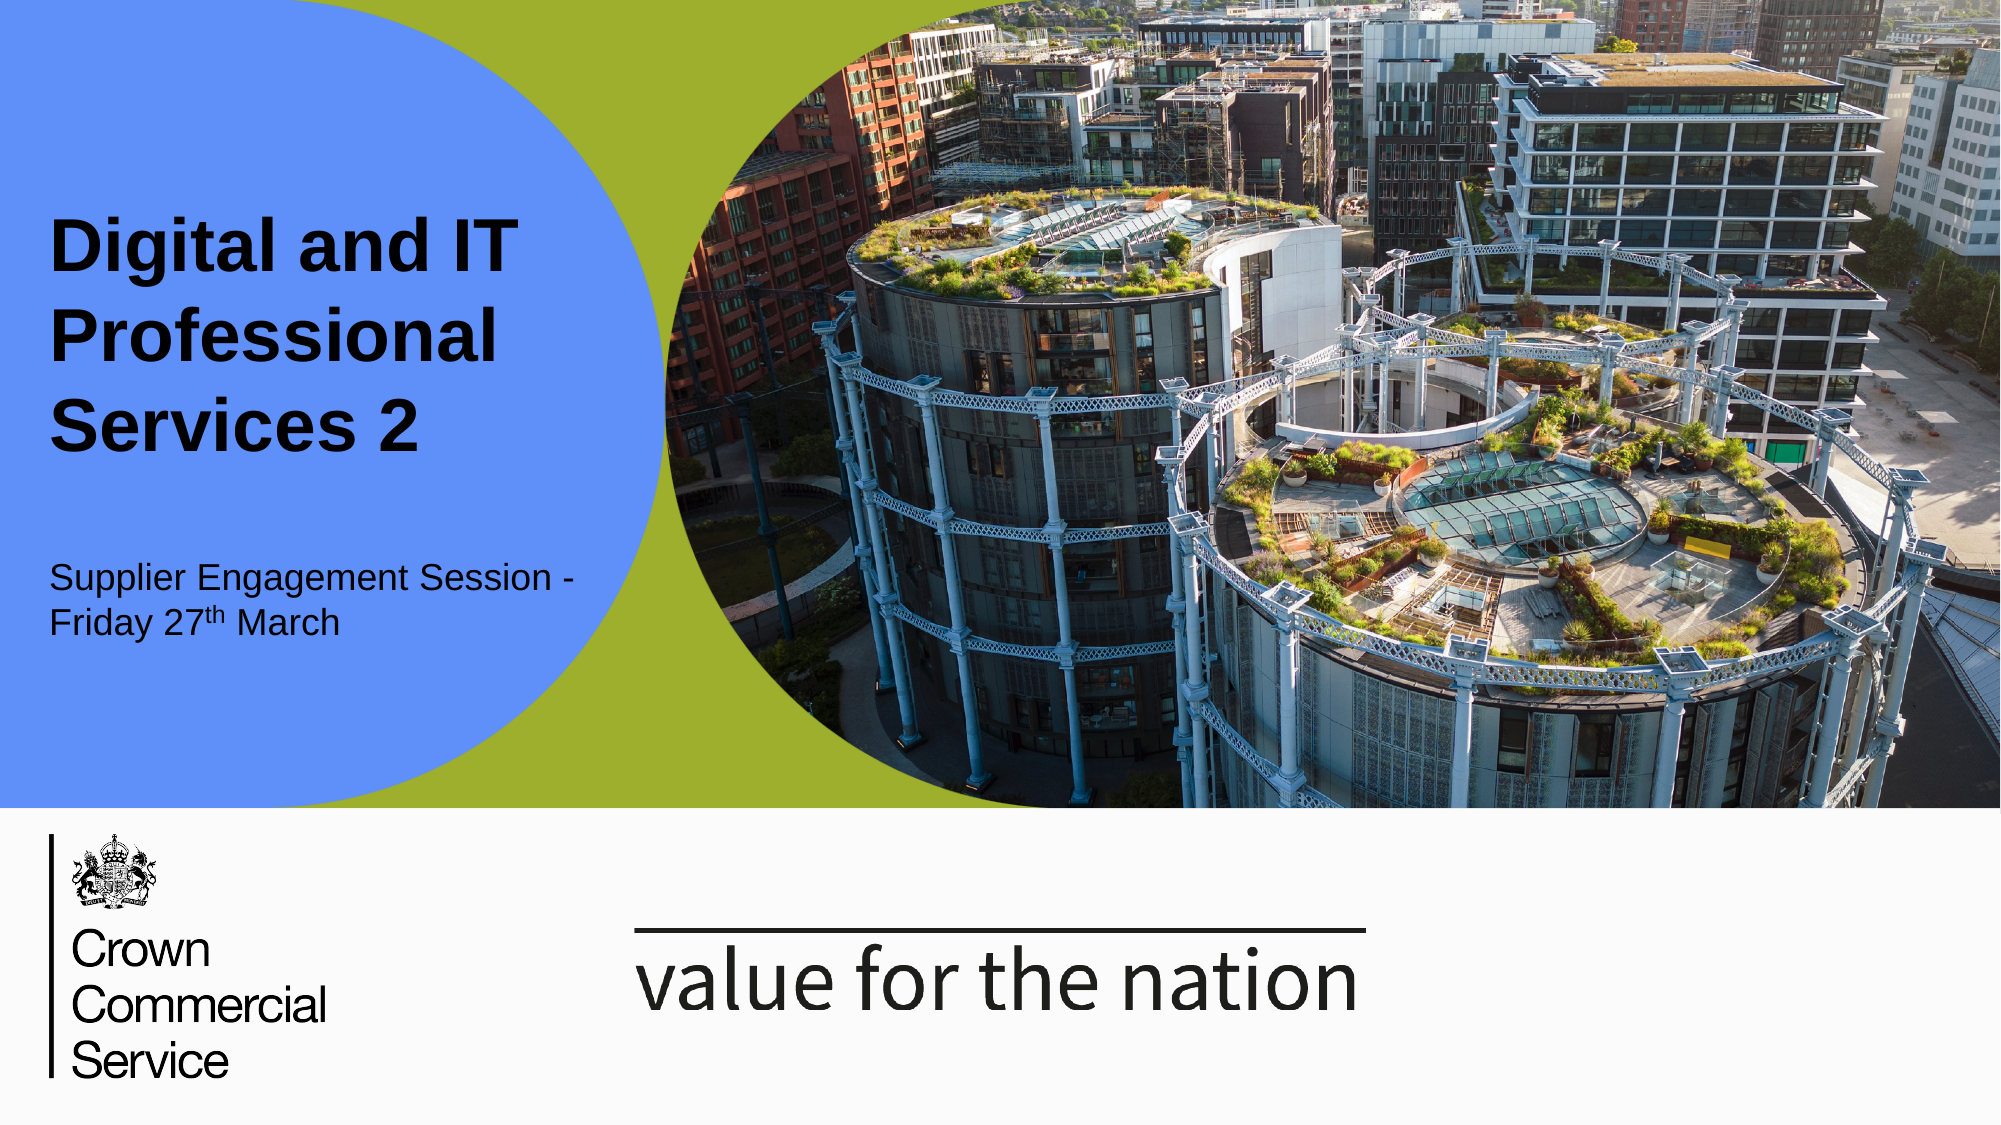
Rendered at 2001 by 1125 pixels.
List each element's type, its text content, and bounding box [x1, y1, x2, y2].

title Digital and IT Professional Services 2 [49, 196, 651, 539]
title Supplier Engagement Session - Friday 27th March [49, 552, 635, 753]
